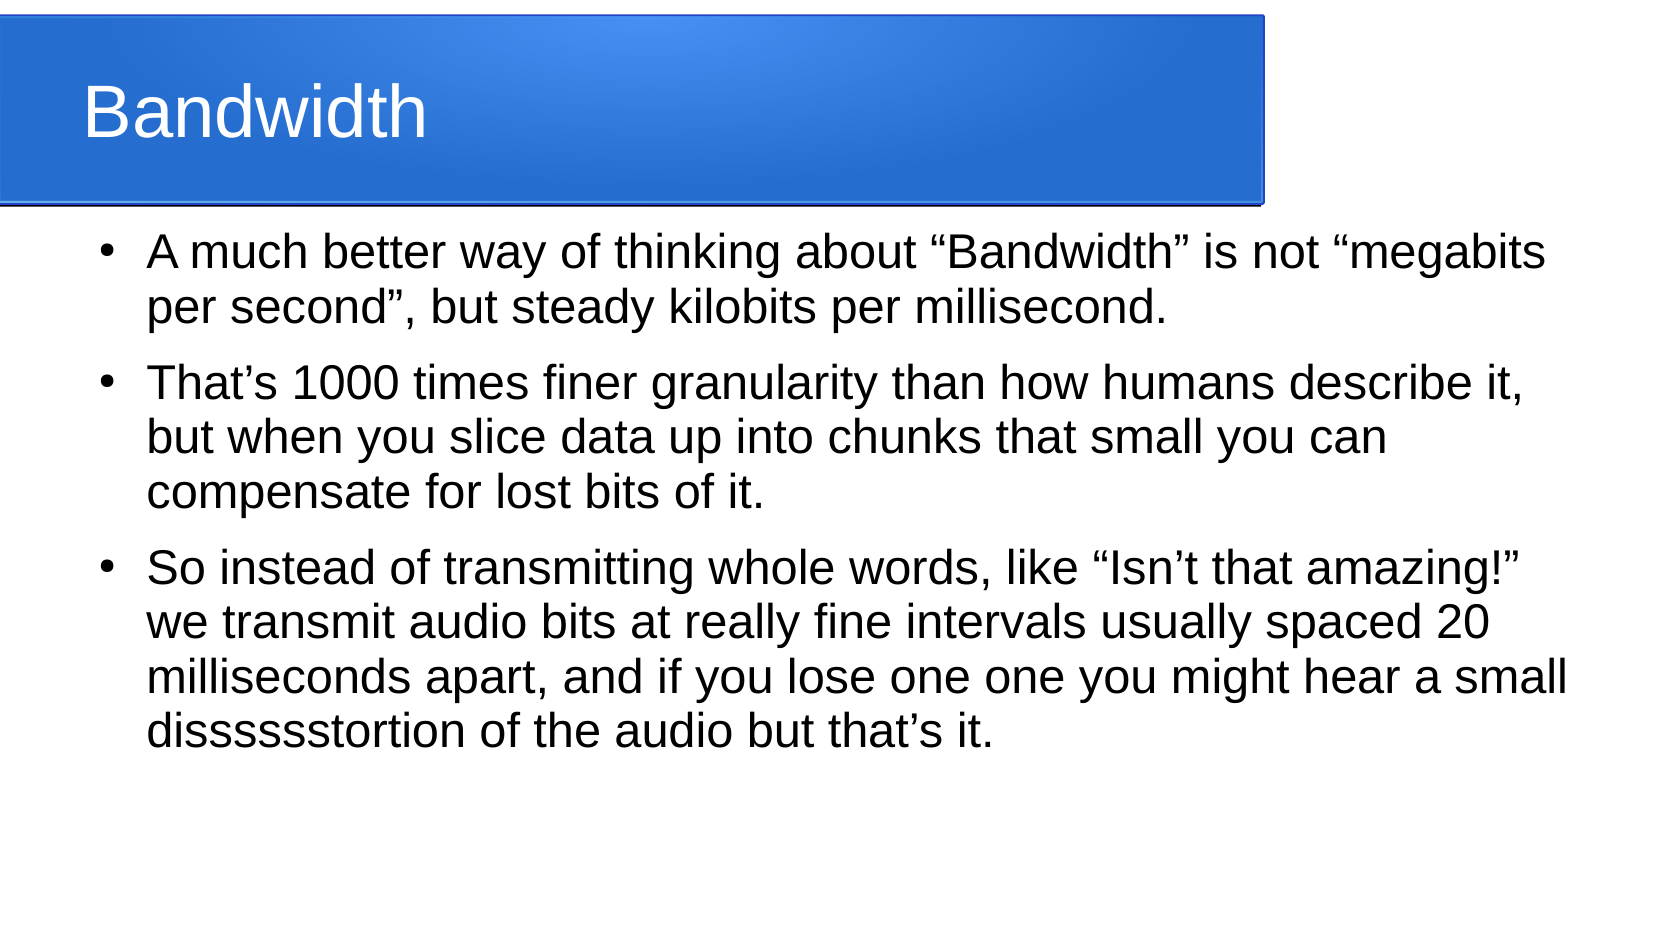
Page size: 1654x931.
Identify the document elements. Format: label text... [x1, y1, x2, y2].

title Bandwidth [82, 35, 1235, 189]
list A much better way of thinking about “Bandwidth” is not “megabits per second”, but steady kilobits per millisecond. That’s 1000 times finer granularity than how humans describe it, but when you slice data up into chunks that small you can compensate for lost bits of it. So instead of transmitting whole words, like “Isn’t that amazing!” we transmit audio bits at really fine intervals usually spaced 20 milliseconds apart, and if you lose one one you might hear a small disssssstortion of the audio but that’s it. [82, 224, 1571, 764]
